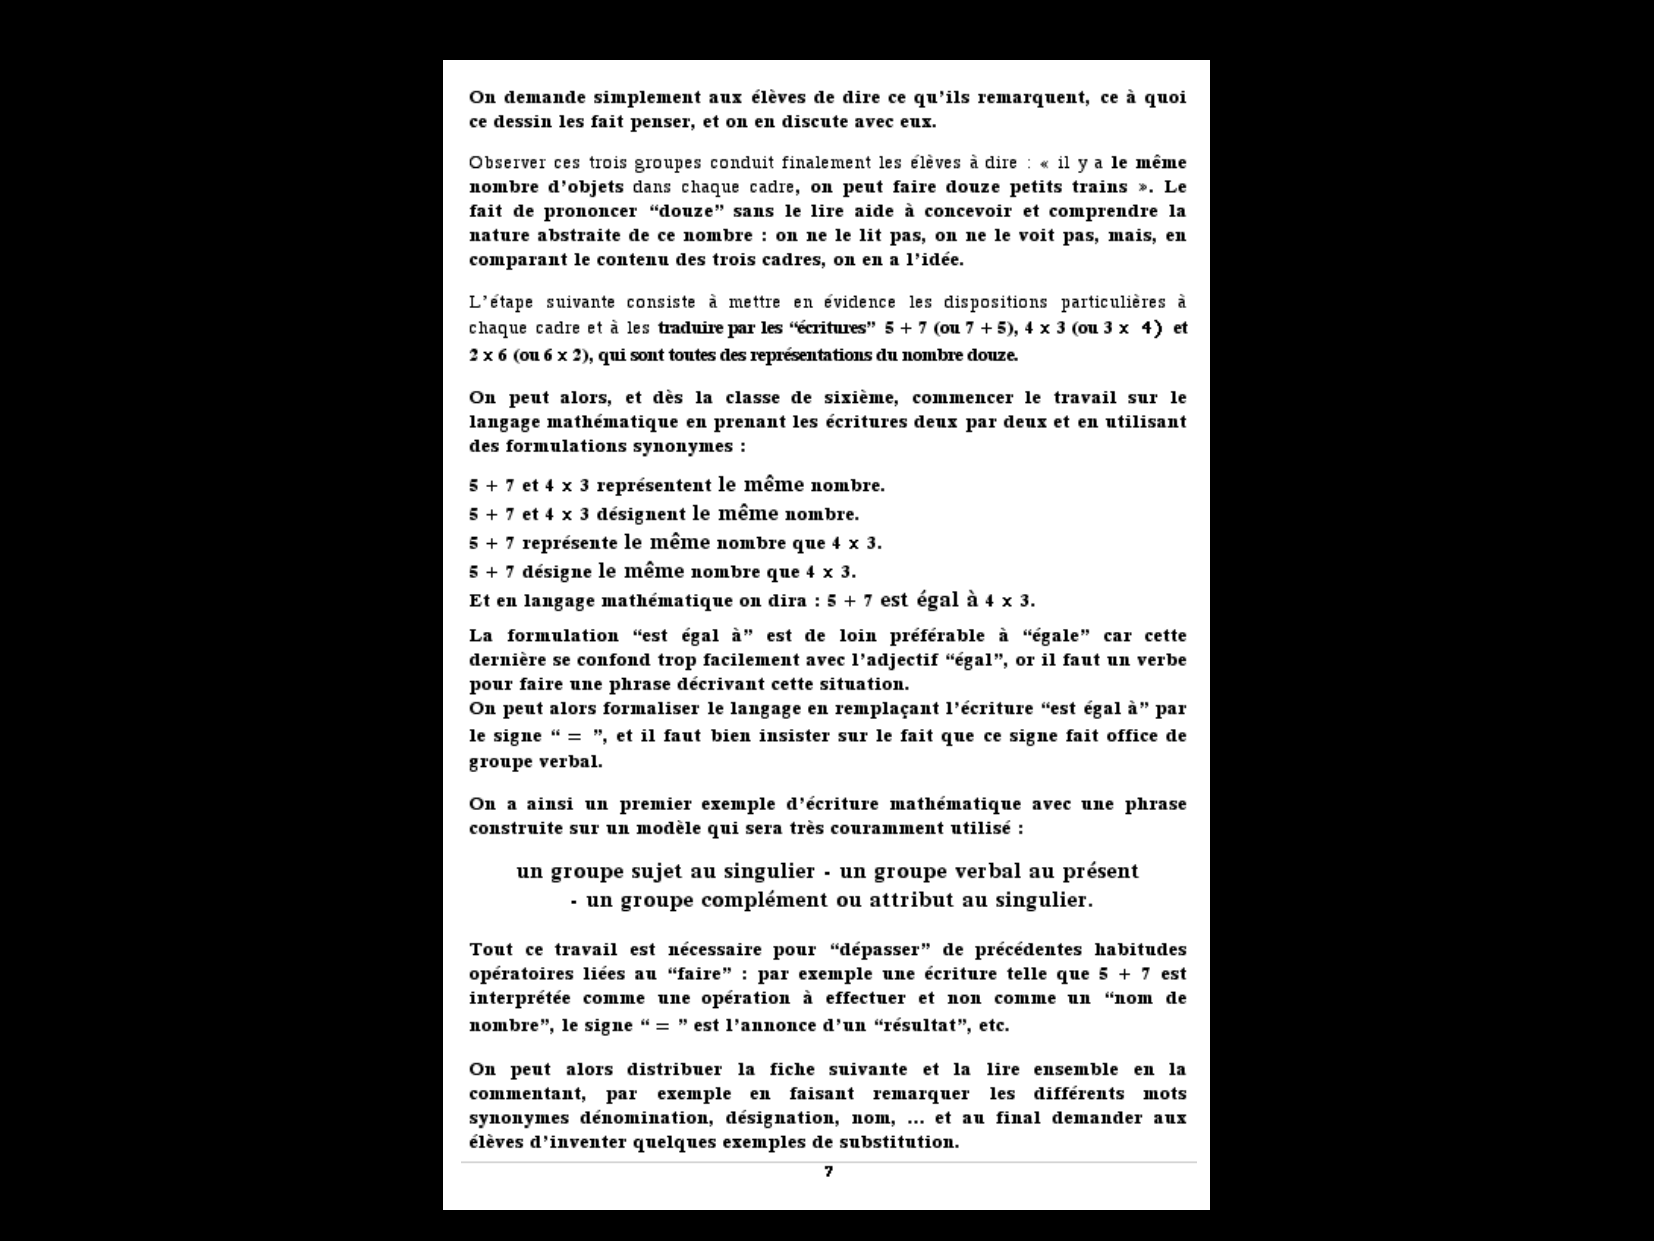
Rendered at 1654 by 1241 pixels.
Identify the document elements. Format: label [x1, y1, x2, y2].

text_box [0, 0, 1654, 1241]
picture [461, 76, 1197, 1186]
